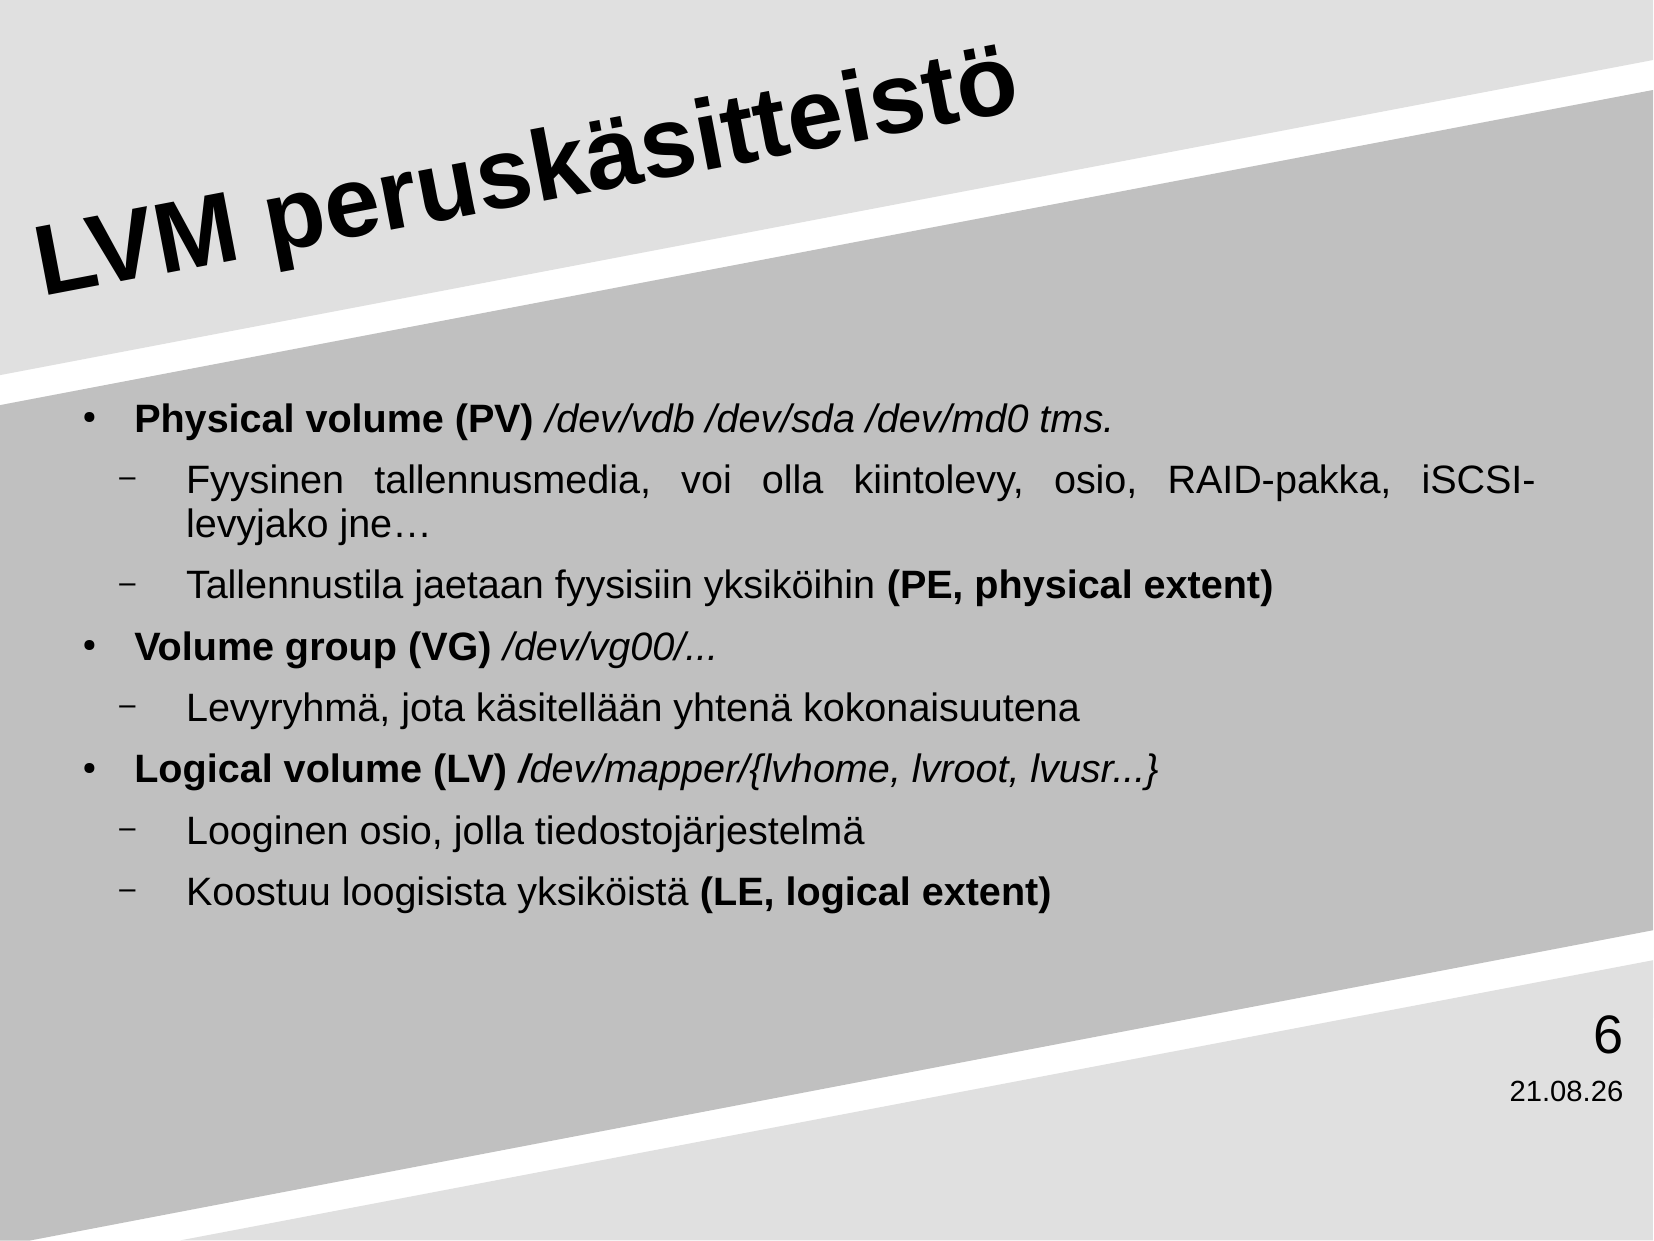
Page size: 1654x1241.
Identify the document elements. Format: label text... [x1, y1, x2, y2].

list Physical volume (PV) /dev/vdb /dev/sda /dev/md0 tms. Fyysinen tallennusmedia, voi olla kiintolevy, osio, RAID-pakka, iSCSI-levyjako jne… Tallennustila jaetaan fyysisiin yksiköihin (PE, physical extent) Volume group (VG) /dev/vg00/... Levyryhmä, jota käsitellään yhtenä kokonaisuutena Logical volume (LV) /dev/mapper/{lvhome, lvroot, lvusr...} Looginen osio, jolla tiedostojärjestelmä Koostuu loogisista yksiköistä (LE, logical extent) [82, 396, 1538, 1042]
title LVM peruskäsitteistö [17, 0, 1518, 365]
